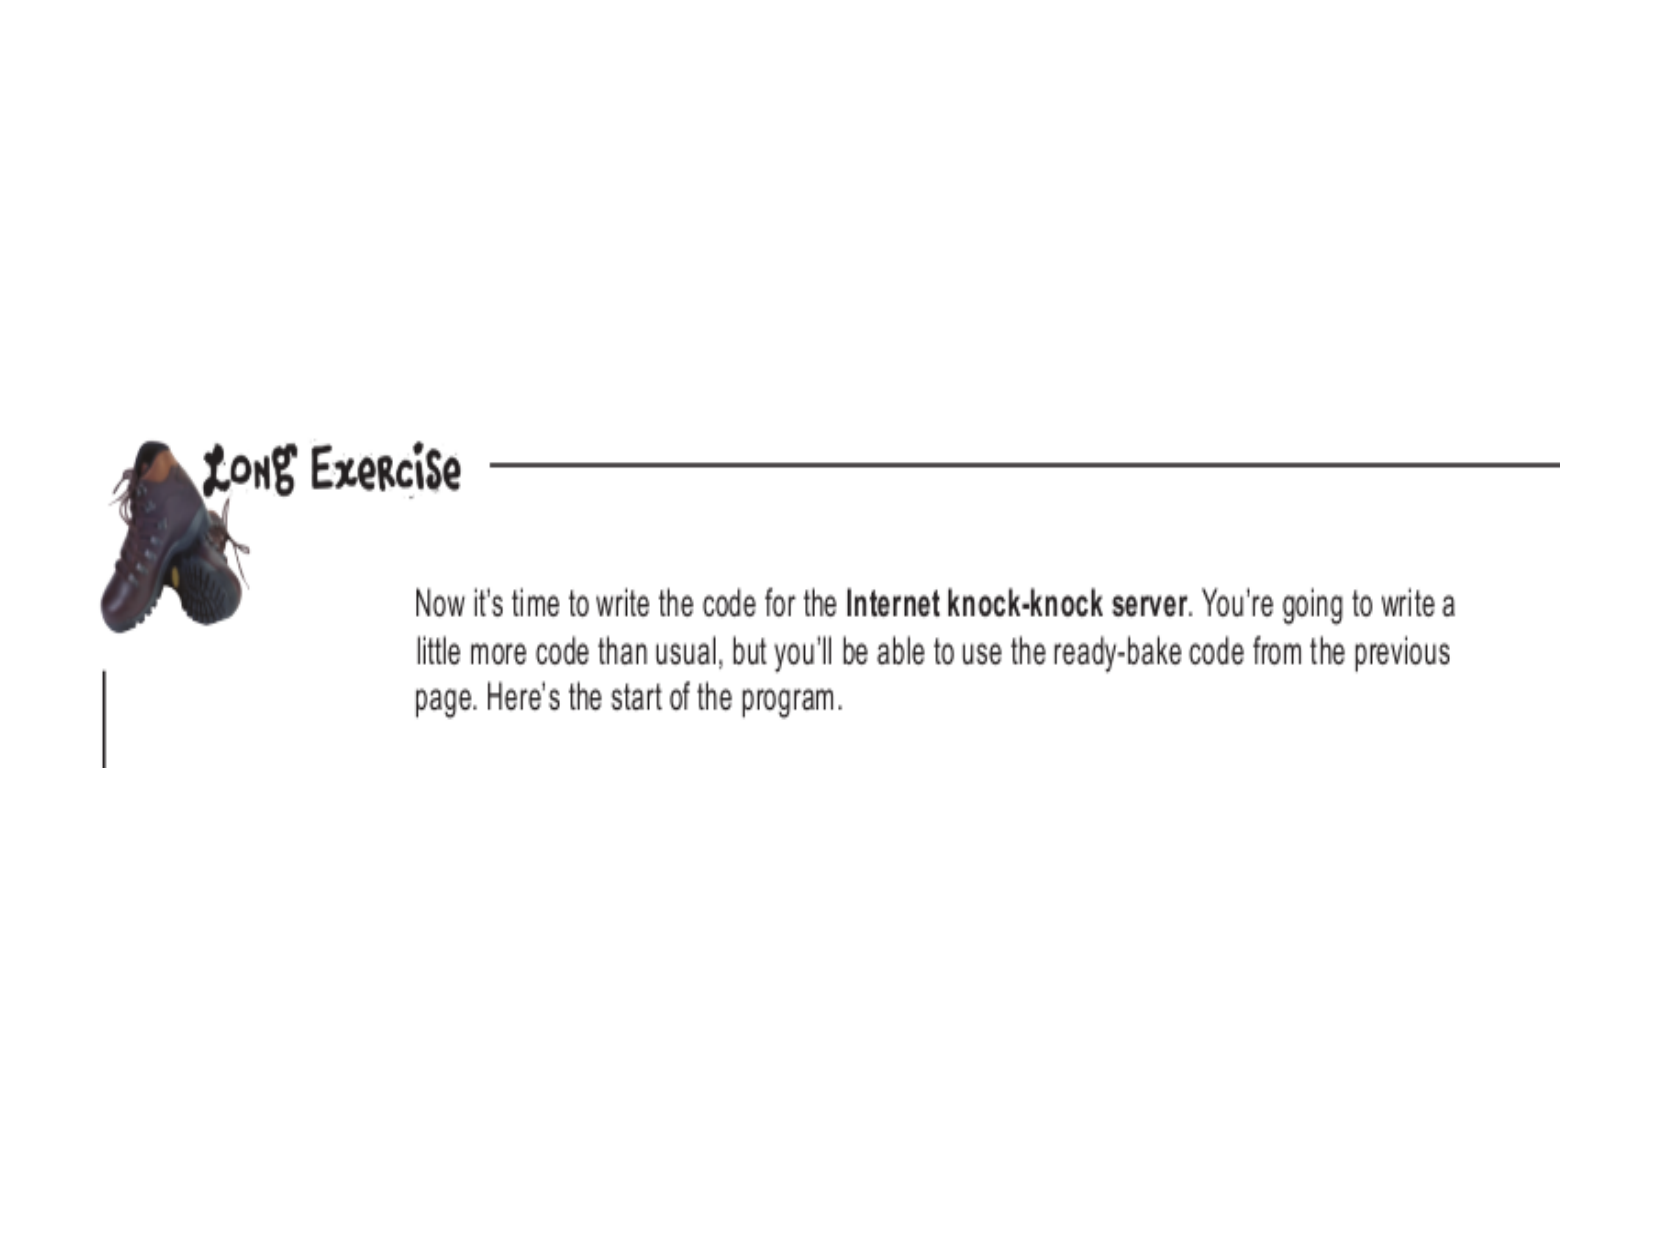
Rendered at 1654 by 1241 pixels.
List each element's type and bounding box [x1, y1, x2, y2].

picture [59, 413, 1560, 768]
